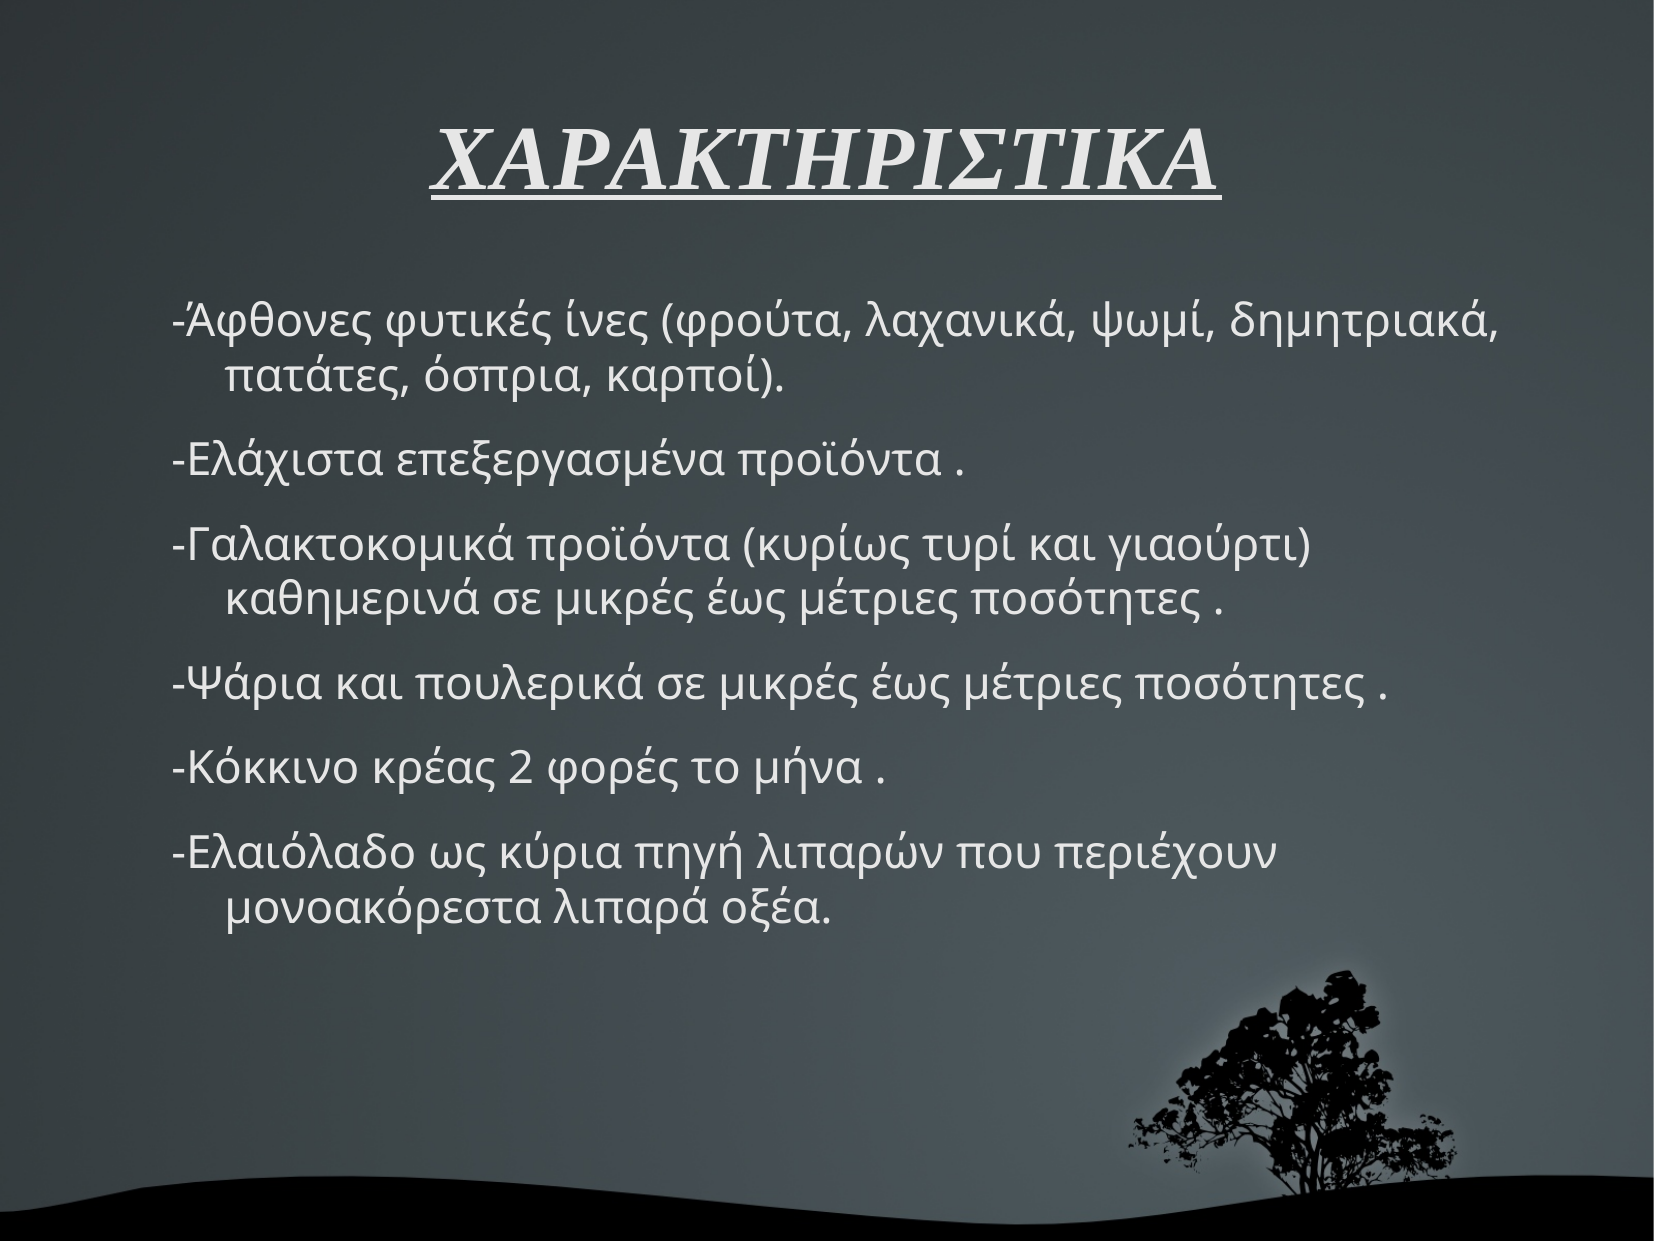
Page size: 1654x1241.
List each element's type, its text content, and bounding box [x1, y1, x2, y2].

picture [0, 0, 1654, 1241]
title ΧΑΡΑΚΤΗΡΙΣΤΙΚΑ [82, 56, 1571, 250]
list -Άφθονες φυτικές ίνες (φρούτα, λαχανικά, ψωμί, δημητριακά, πατάτες, όσπρια, καρποί). -Ελάχιστα επεξεργασμένα προϊόντα . -Γαλακτοκομικά προϊόντα (κυρίως τυρί και γιαούρτι) καθημερινά σε μικρές έως μέτριες ποσότητες . -Ψάρια και πουλερικά σε μικρές έως μέτριες ποσότητες . -Κόκκινο κρέας 2 φορές το μήνα . -Ελαιόλαδο ως κύρια πηγή λιπαρών που περιέχουν μονοακόρεστα λιπαρά οξέα. [82, 290, 1571, 1094]
